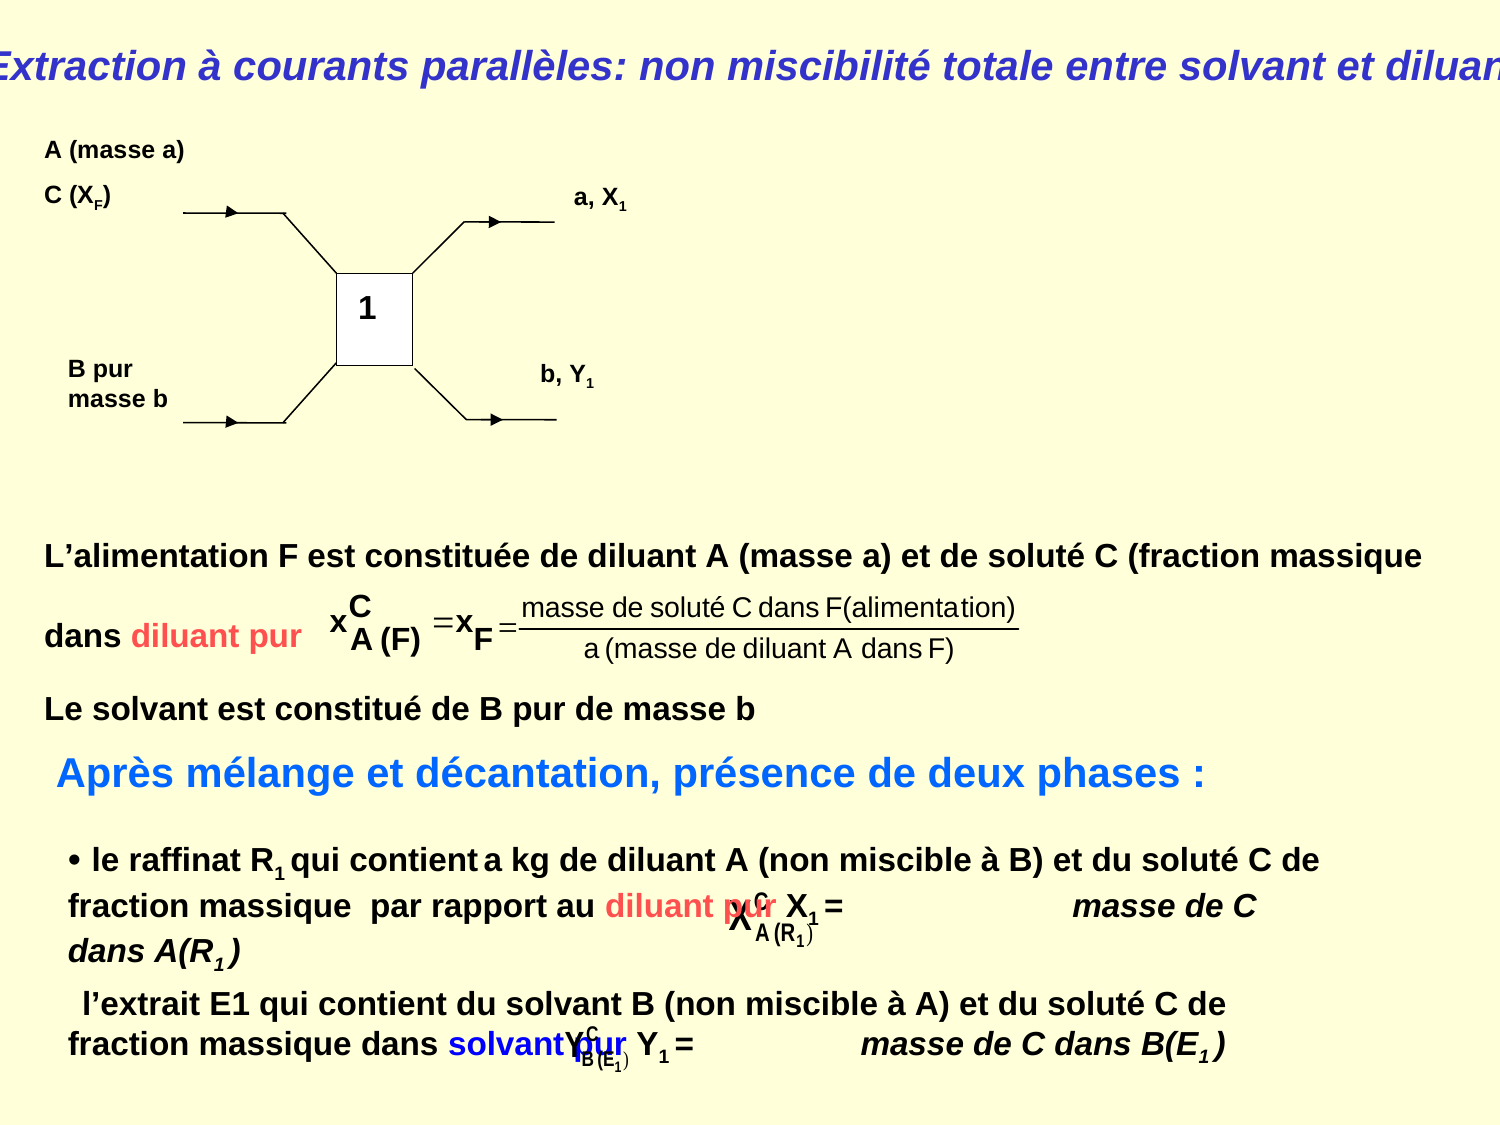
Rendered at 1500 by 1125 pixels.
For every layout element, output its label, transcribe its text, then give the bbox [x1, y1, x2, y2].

text_box le raffinat R1 qui contient a kg de diluant A (non miscible à B) et du soluté C de fraction massique par rapport au diluant pur X1 = masse de C dans A(R1 ) [53, 826, 1359, 983]
text_box L’alimentation F est constituée de diluant A (masse a) et de soluté C (fraction massique dans diluant pur [29, 526, 1453, 663]
text_box 1 [336, 278, 398, 357]
chart [560, 1018, 635, 1079]
text_box a, X1 [559, 172, 682, 251]
text_box Extraction à courants parallèles: non miscibilité totale entre solvant et diluant [0, 31, 1500, 97]
text_box A (masse a) C (XF) [29, 125, 223, 221]
text_box l’extrait E1 qui contient du solvant B (non miscible à A) et du soluté C de fraction massique dans solvant pur Y1 = masse de C dans B(E1 ) [53, 974, 1300, 1076]
text_box [336, 273, 413, 366]
text_box Le solvant est constitué de B pur de masse b [29, 679, 1022, 735]
text_box Après mélange et décantation, présence de deux phases : [41, 738, 1388, 804]
chart [324, 586, 1029, 672]
text_box B pur masse b [53, 344, 189, 423]
text_box b, Y1 [525, 350, 657, 427]
